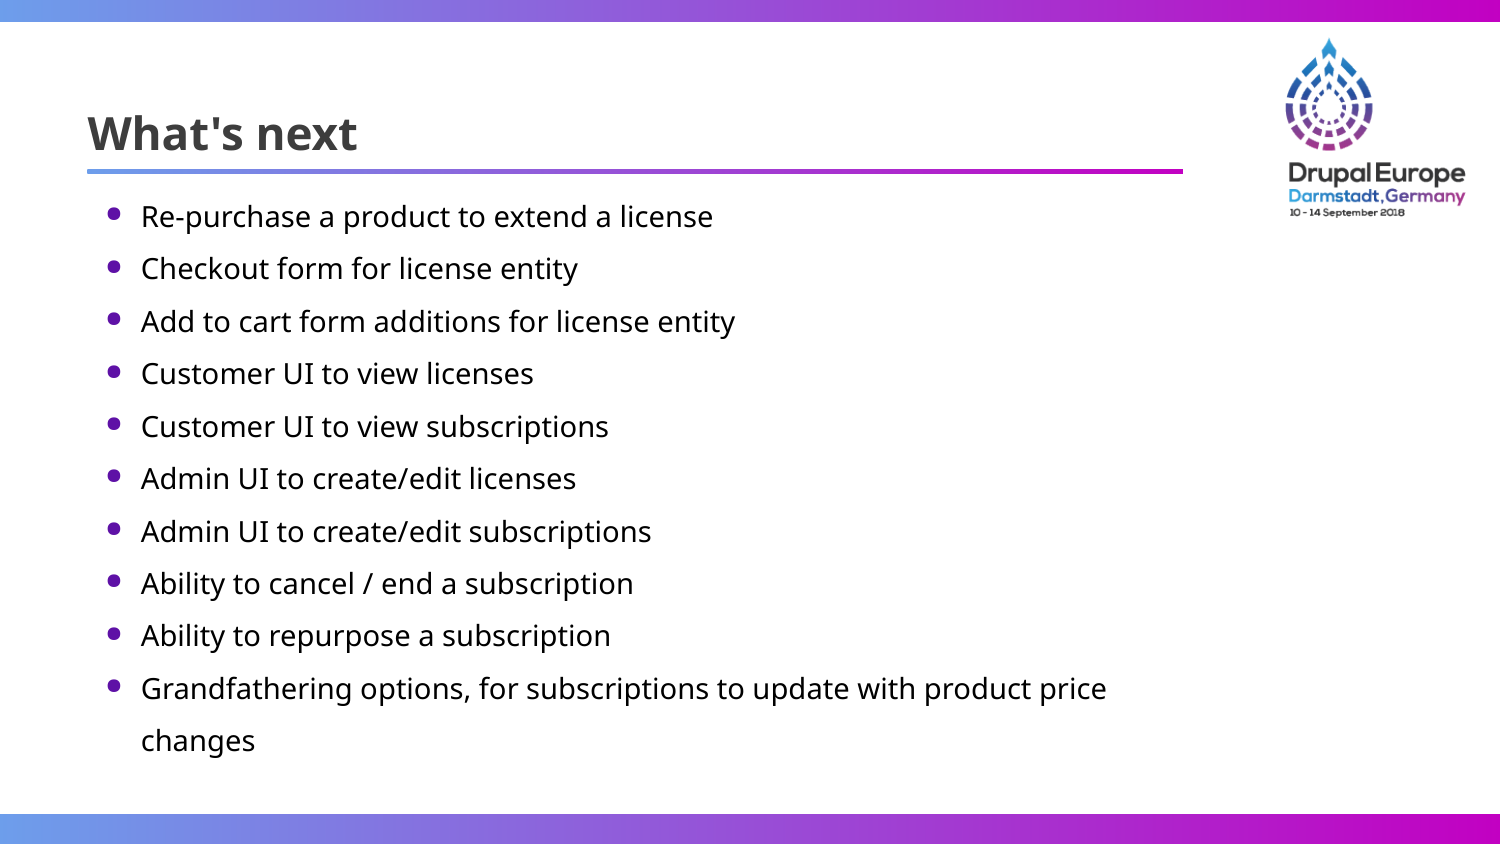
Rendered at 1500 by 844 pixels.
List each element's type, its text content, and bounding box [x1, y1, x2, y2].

text_box What's next [72, 89, 964, 176]
text_box [0, 0, 1500, 22]
text_box [0, 814, 1500, 844]
picture [1285, 37, 1466, 219]
text_box Re-purchase a product to extend a license Checkout form for license entity Add to cart form additions for license entity Customer UI to view licenses Customer UI to view subscriptions Admin UI to create/edit licenses Admin UI to create/edit subscriptions Ability to cancel / end a subscription Ability to repurpose a subscription Grandfathering options, for subscriptions to update with product price changes [90, 165, 1185, 623]
